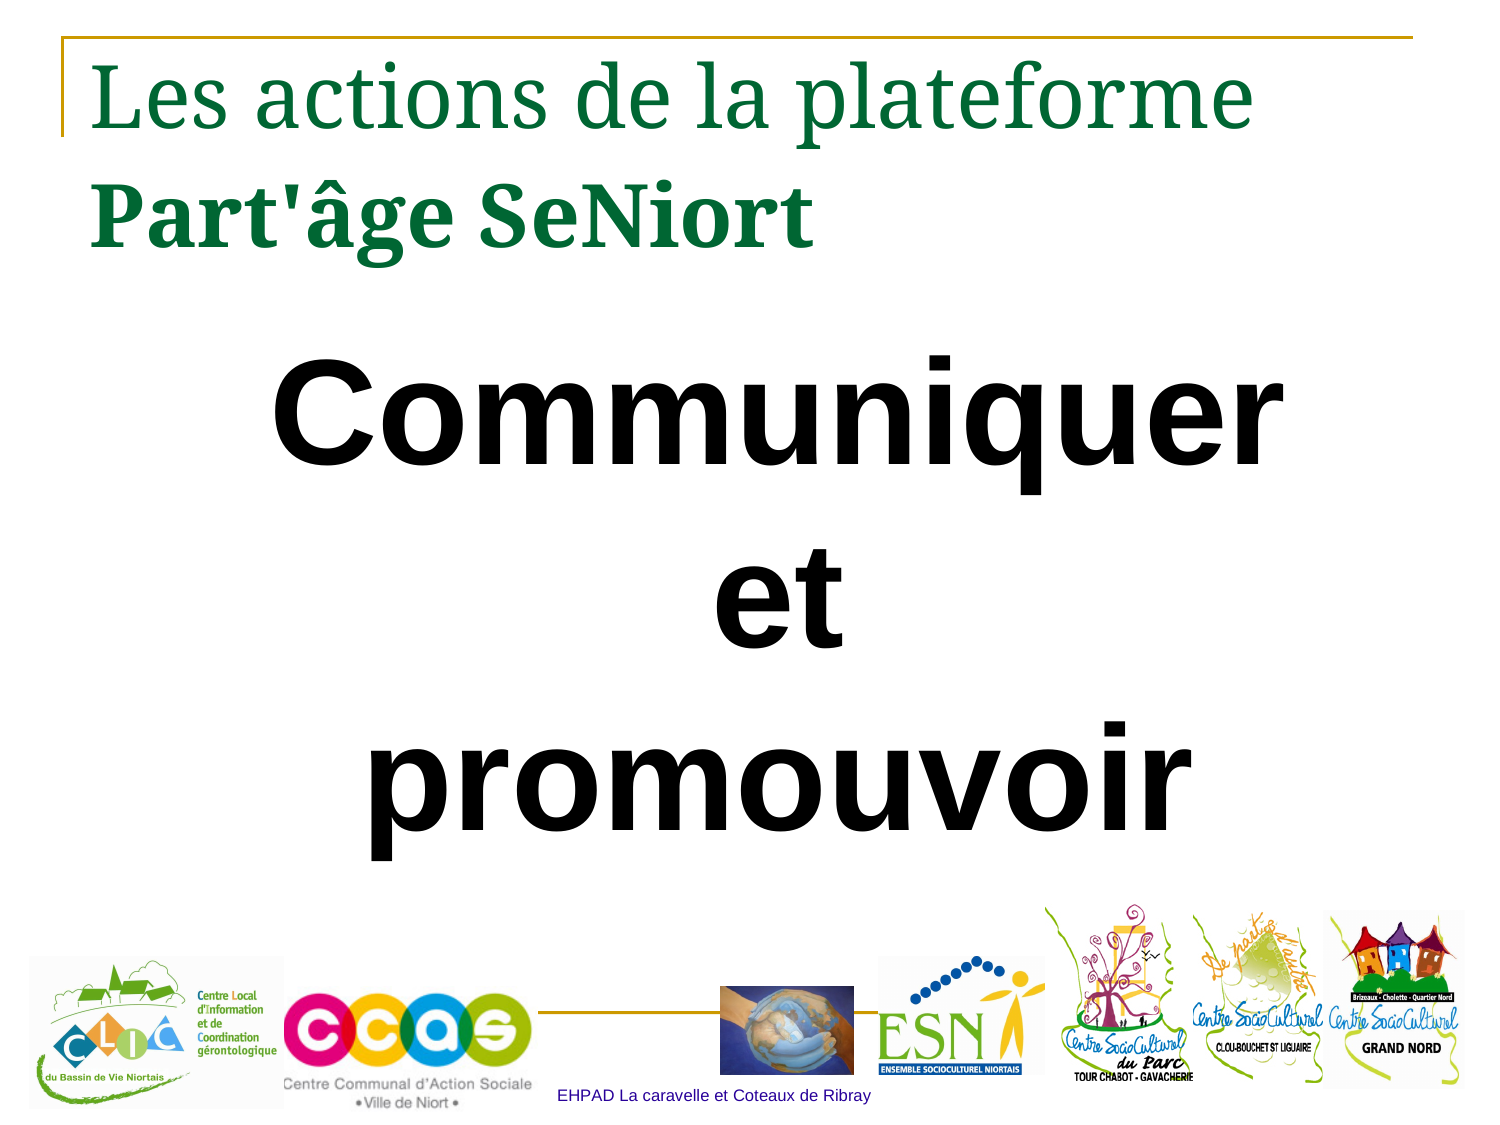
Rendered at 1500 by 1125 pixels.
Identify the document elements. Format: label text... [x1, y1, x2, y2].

picture [878, 903, 1465, 1089]
title Les actions de la plateforme Part'âge SeNiort [75, 44, 1426, 244]
picture [29, 956, 538, 1113]
list Communiquer et promouvoir [75, 244, 1426, 957]
picture [543, 956, 854, 1076]
text_box EHPAD La caravelle et Coteaux de Ribray [531, 1076, 898, 1125]
